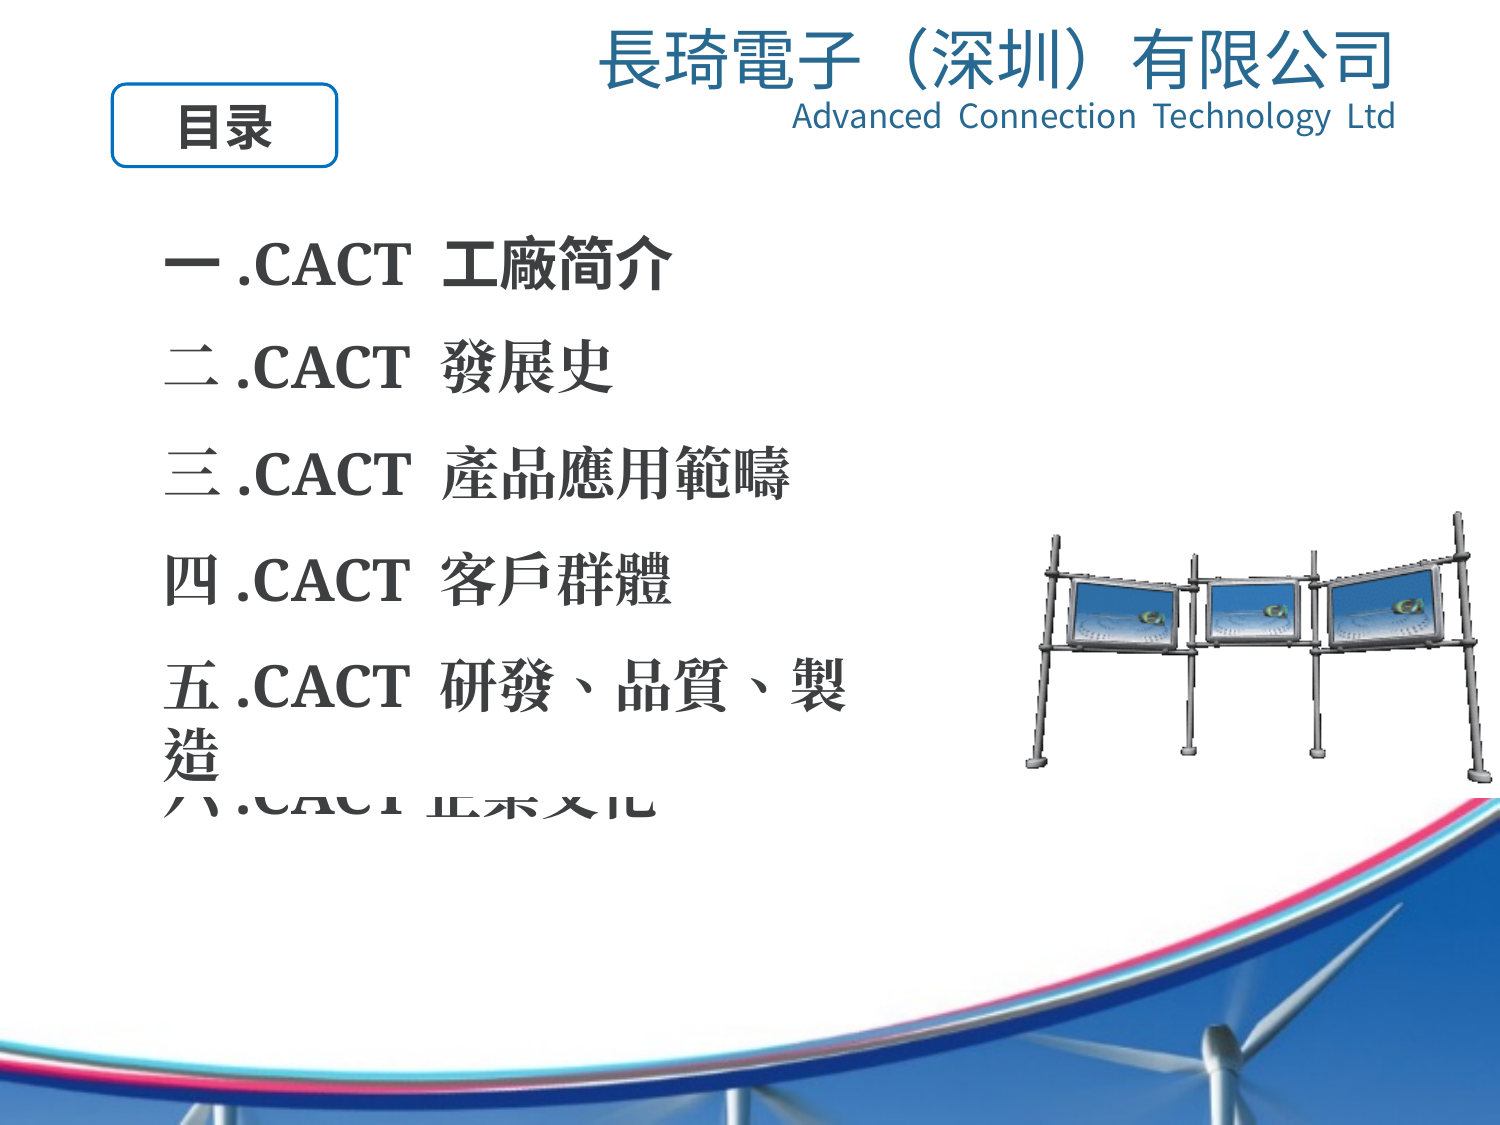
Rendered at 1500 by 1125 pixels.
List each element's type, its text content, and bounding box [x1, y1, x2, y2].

text_box 五.CACT 研發、品質、製造 [147, 641, 904, 797]
text_box 二.CACT 發展史 [147, 323, 904, 408]
title 長琦電子（深圳）有限公司 Advanced Connection Technology Ltd [64, 66, 1413, 177]
text_box 四.CACT 客戶群體 [147, 535, 904, 621]
text_box 目录 [112, 84, 337, 167]
text_box 六.CACT企業文化 [147, 797, 904, 834]
text_box 三.CACT 產品應用範疇 [148, 429, 904, 515]
text_box 一.CACT 工廠简介 [148, 220, 905, 305]
picture [0, 0, 1500, 1125]
